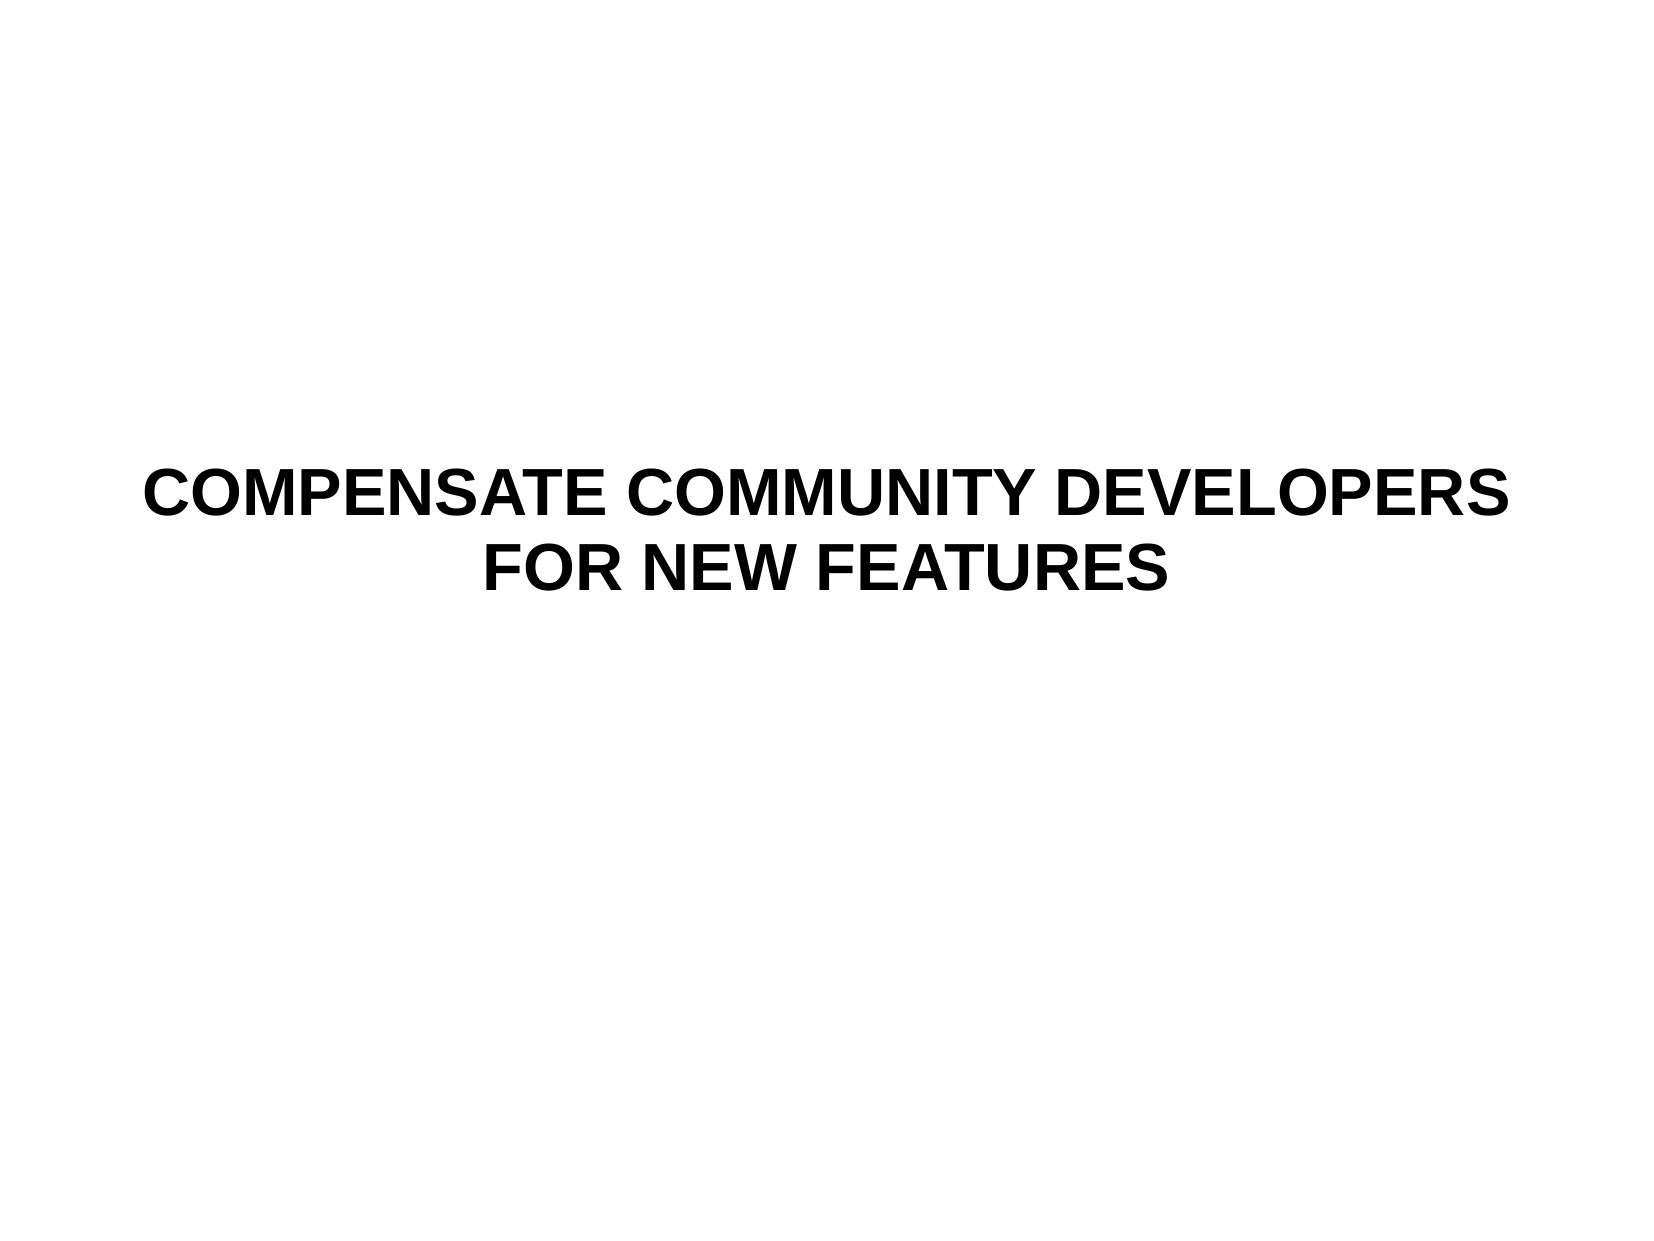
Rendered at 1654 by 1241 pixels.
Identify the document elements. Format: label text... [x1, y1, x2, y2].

subtitle COMPENSATE COMMUNITY DEVELOPERS FOR NEW FEATURES [82, 49, 1571, 1010]
